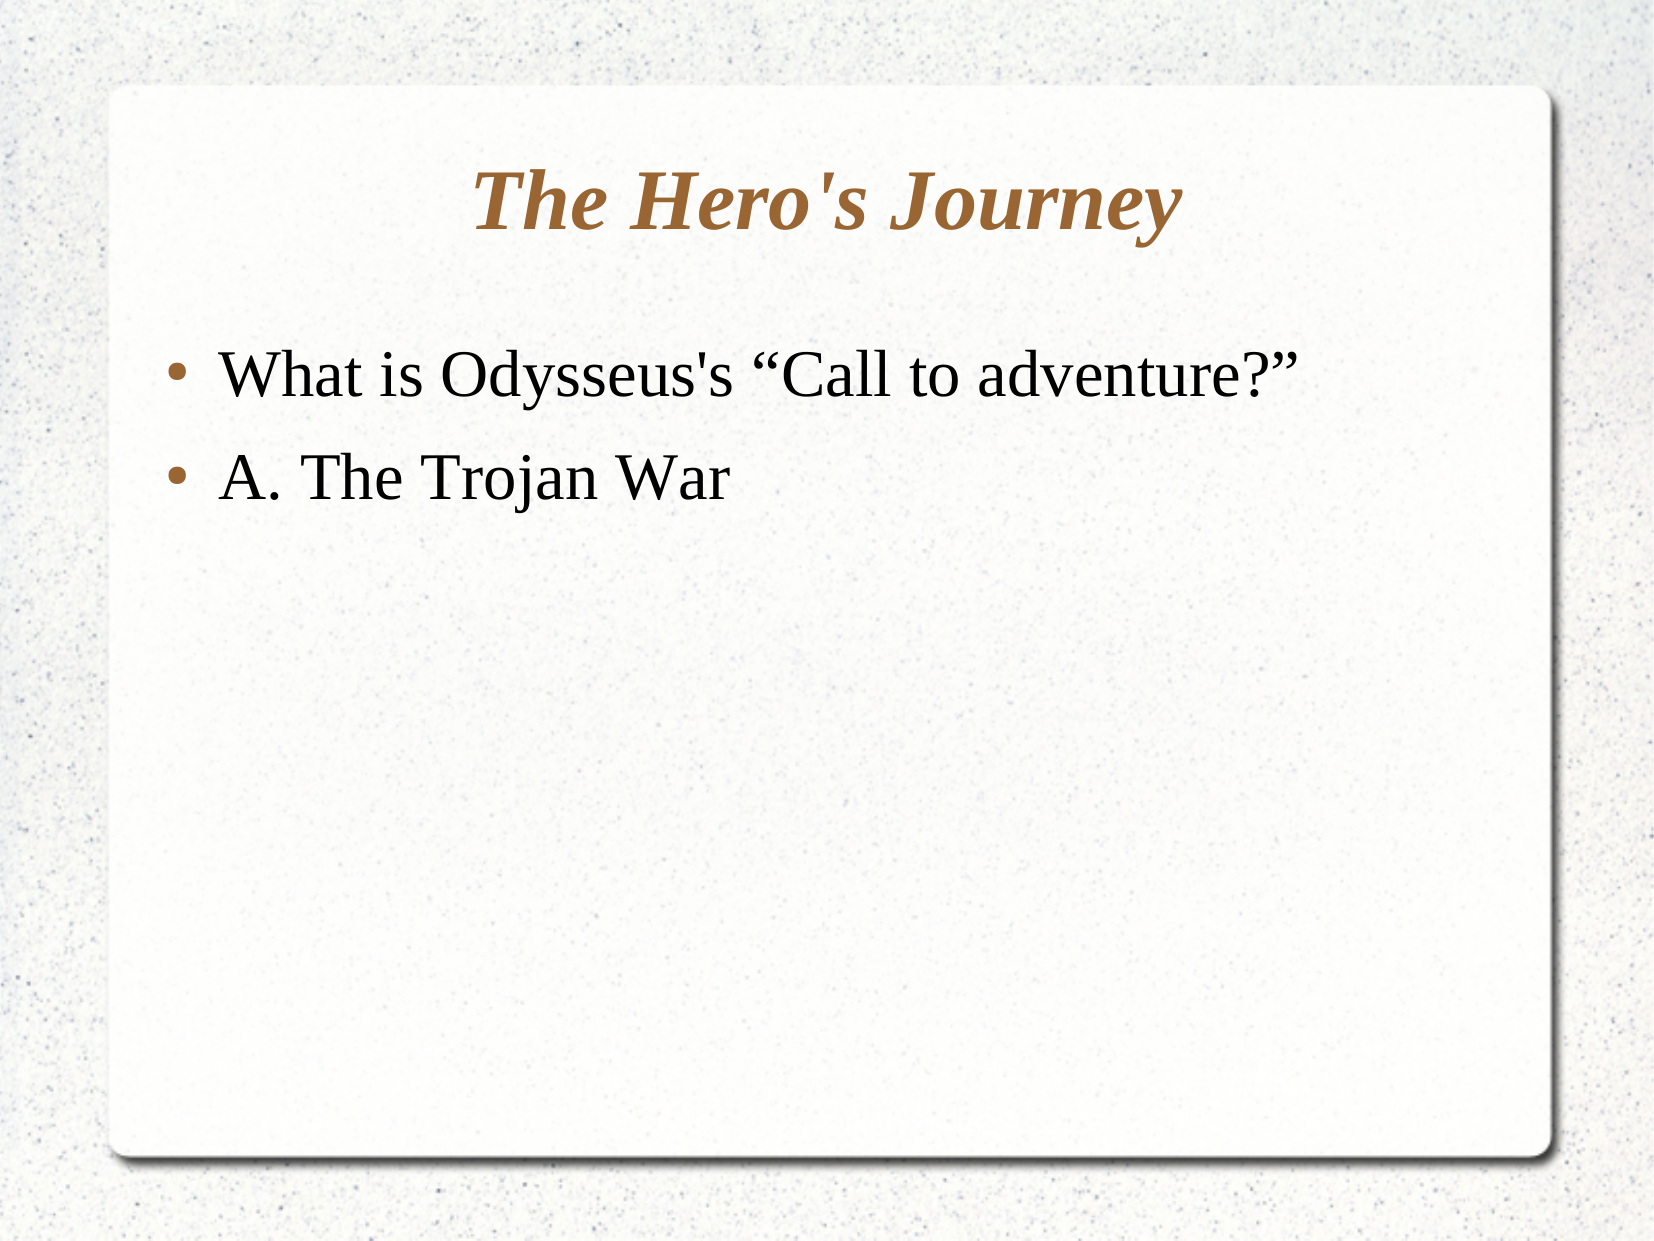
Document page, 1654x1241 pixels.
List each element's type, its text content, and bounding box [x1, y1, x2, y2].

list What is Odysseus's “Call to adventure?” A. The Trojan War [147, 336, 1506, 987]
title The Hero's Journey [118, 96, 1536, 304]
picture [0, 0, 1654, 1241]
